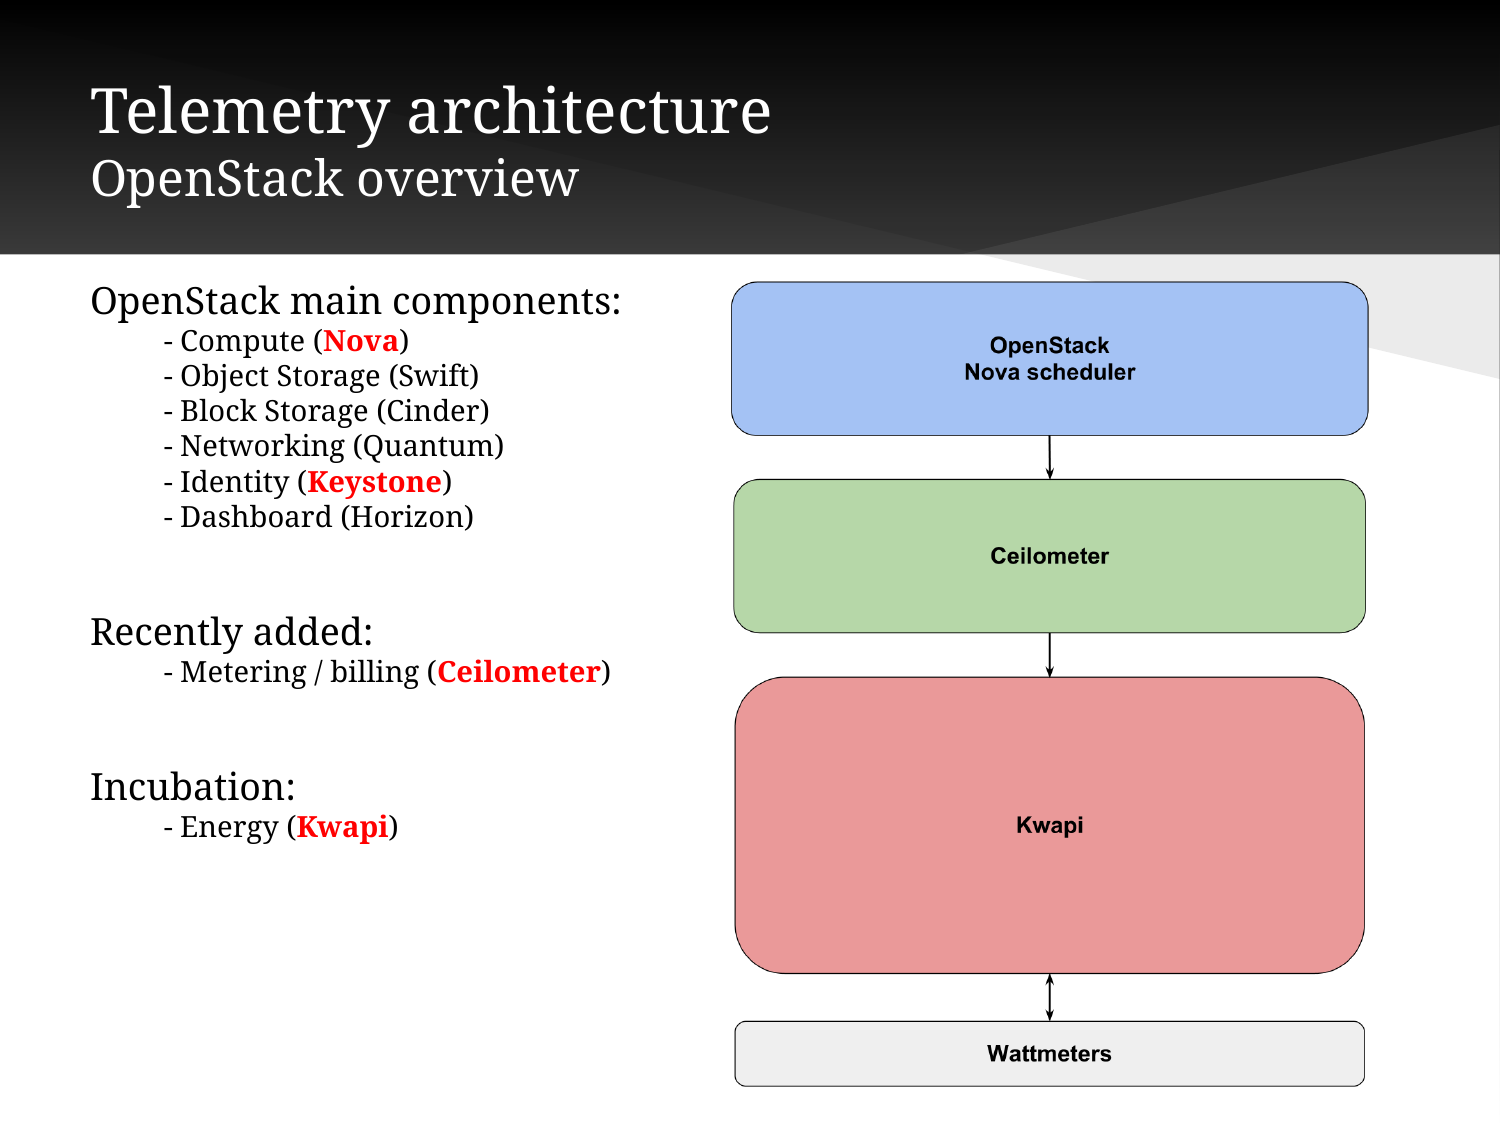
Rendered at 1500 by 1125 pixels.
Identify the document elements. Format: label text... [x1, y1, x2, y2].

picture [687, 264, 1412, 1098]
title Telemetry architecture OpenStack overview [75, 45, 1425, 233]
list OpenStack main components: - Compute (Nova) - Object Storage (Swift) - Block Storage (Cinder) - Networking (Quantum) - Identity (Keystone) - Dashboard (Horizon) Recently added: - Metering / billing (Ceilometer) Incubation: - Energy (Kwapi) [75, 262, 1425, 1078]
